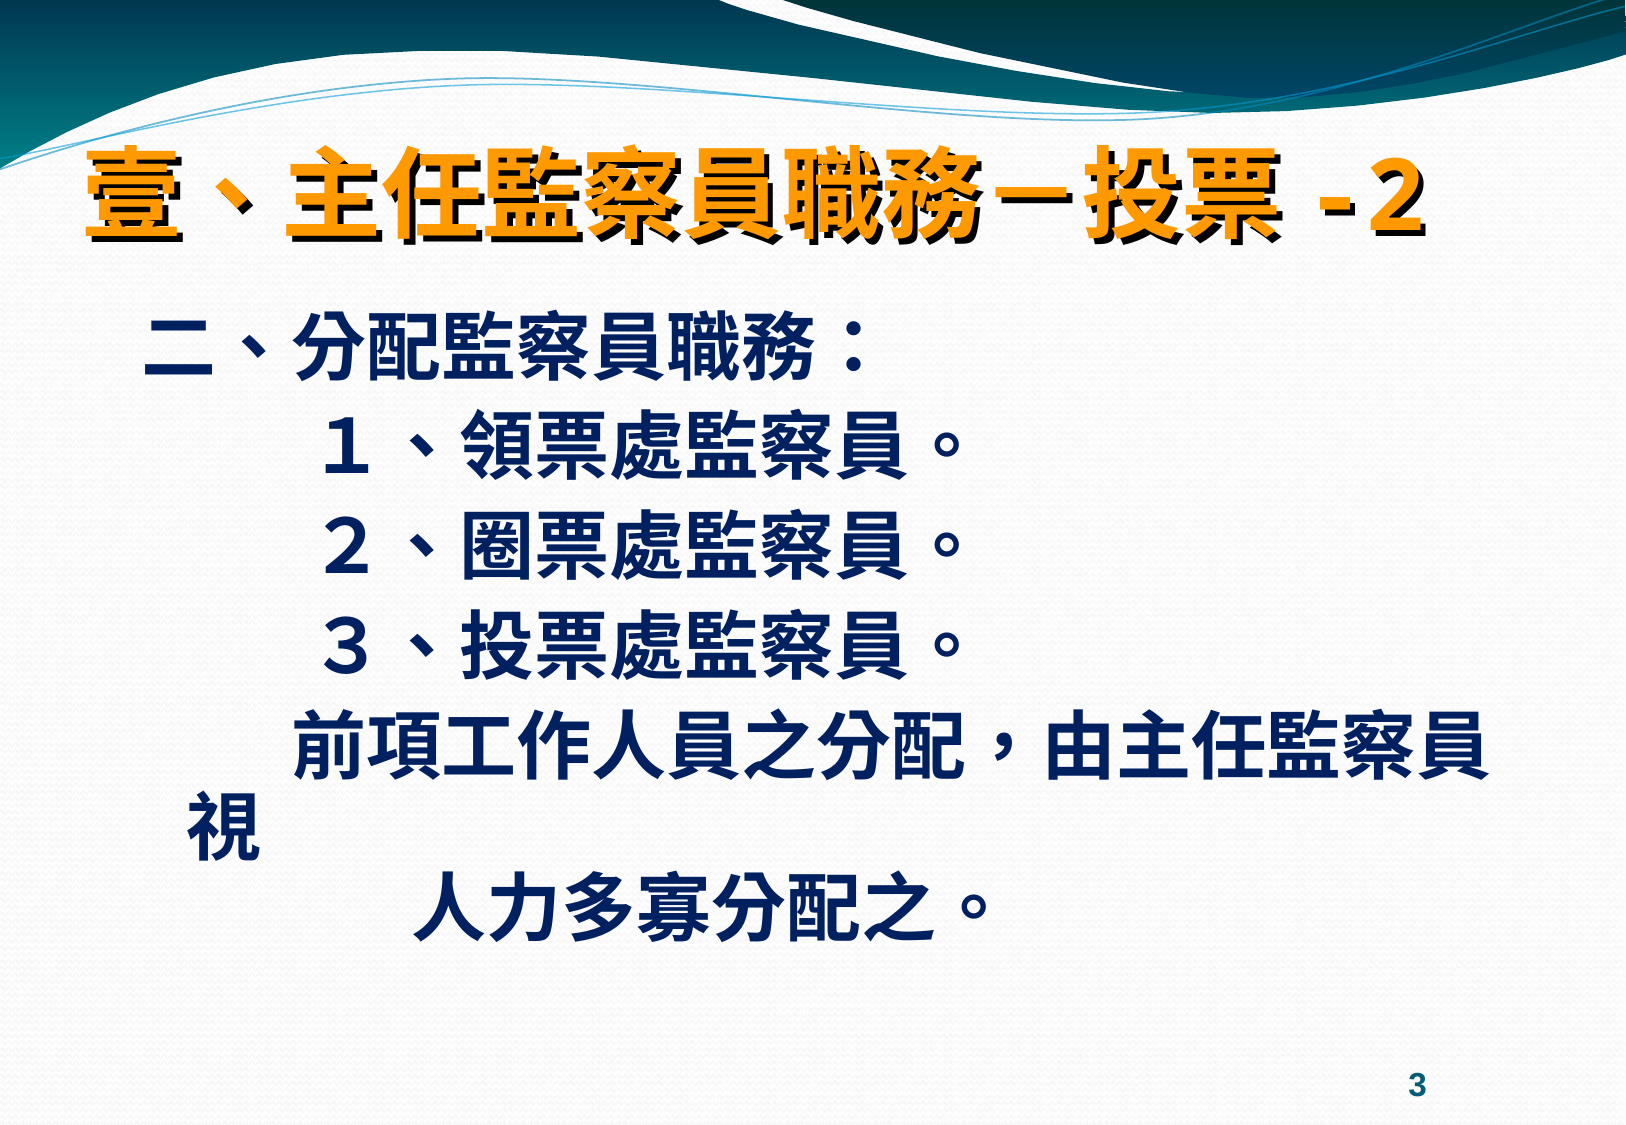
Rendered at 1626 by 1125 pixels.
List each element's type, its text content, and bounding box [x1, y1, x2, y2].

title 壹、主任監察員職務－投票-2 [81, 106, 1544, 251]
text_box [1408, 1042, 1544, 1103]
list 二、分配監察員職務： １、領票處監察員。 ２、圈票處監察員。 ３、投票處監察員。 前項工作人員之分配，由主任監察員視 人力多寡分配之。 [81, 302, 1563, 1103]
